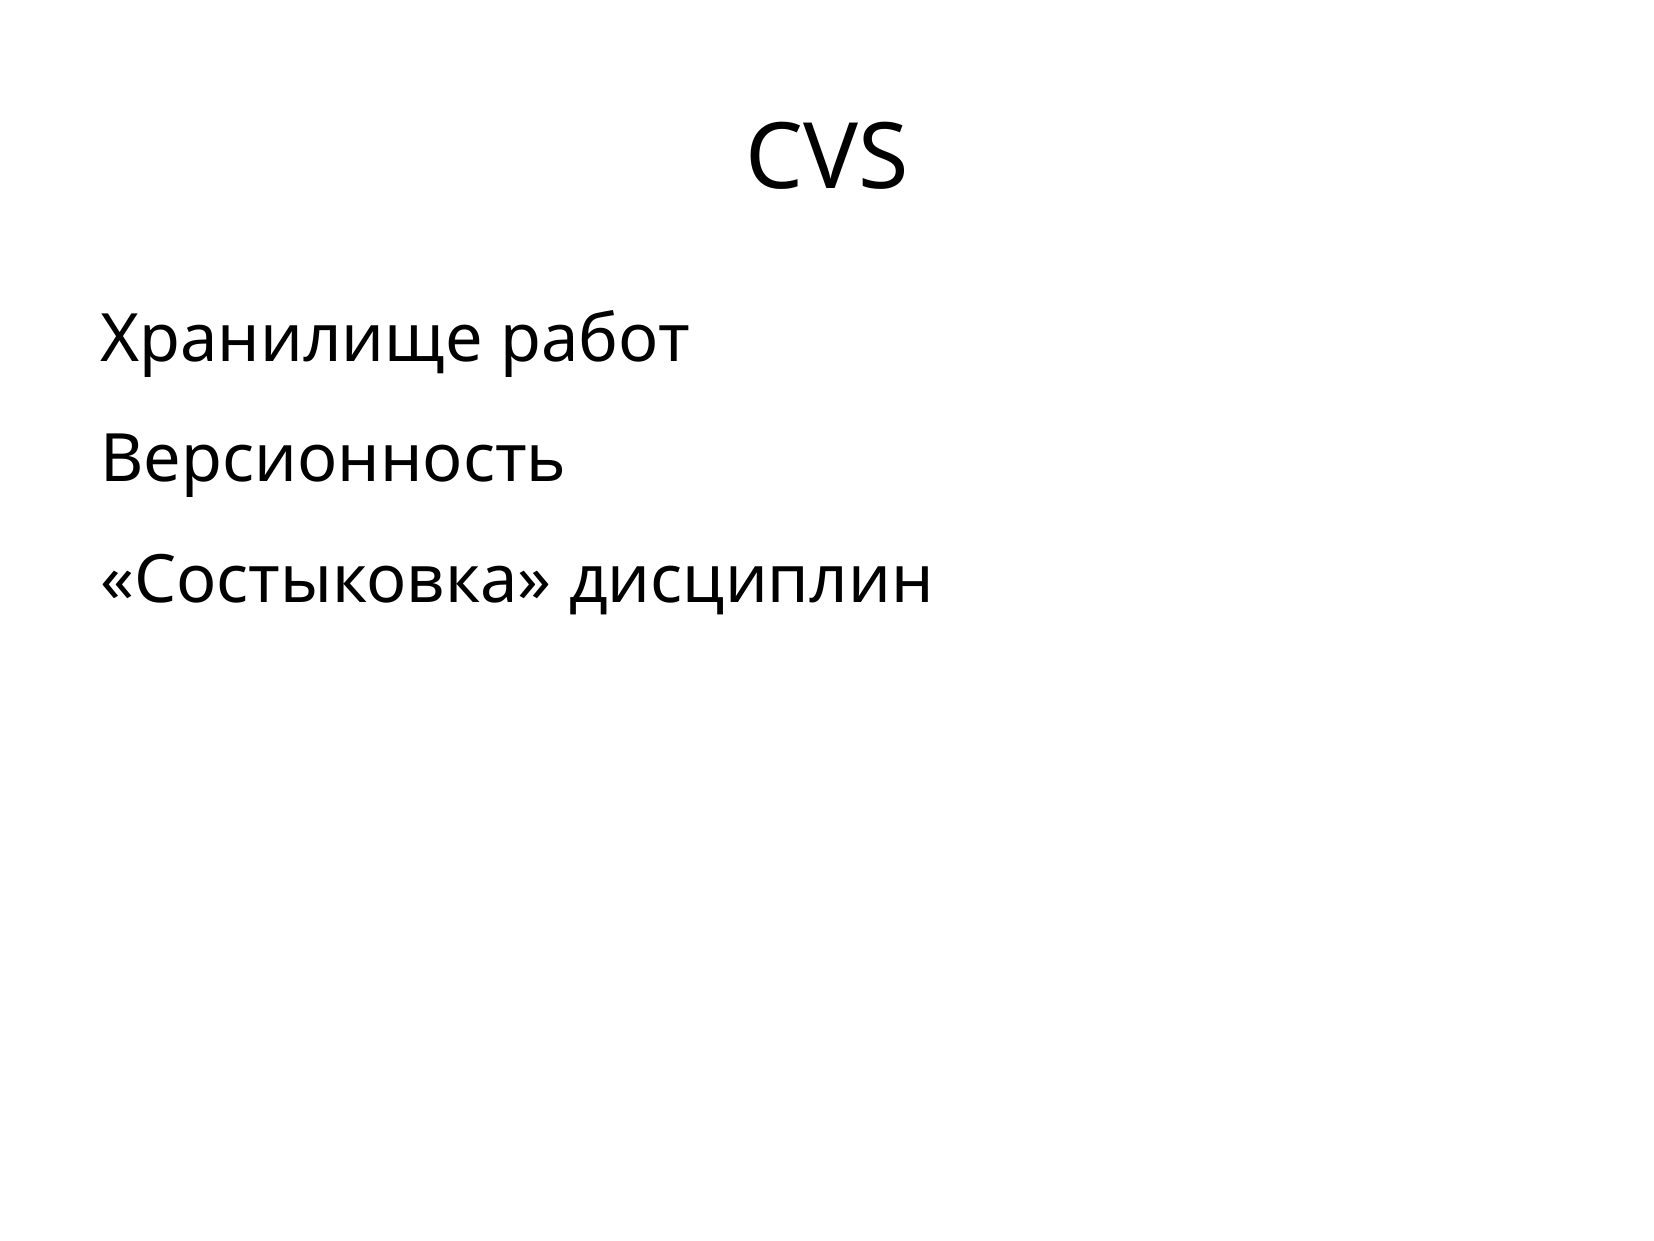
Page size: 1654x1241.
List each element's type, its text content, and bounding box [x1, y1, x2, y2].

list Хранилище работ Версионность «Состыковка» дисциплин [82, 290, 1571, 1094]
title CVS [82, 56, 1571, 250]
